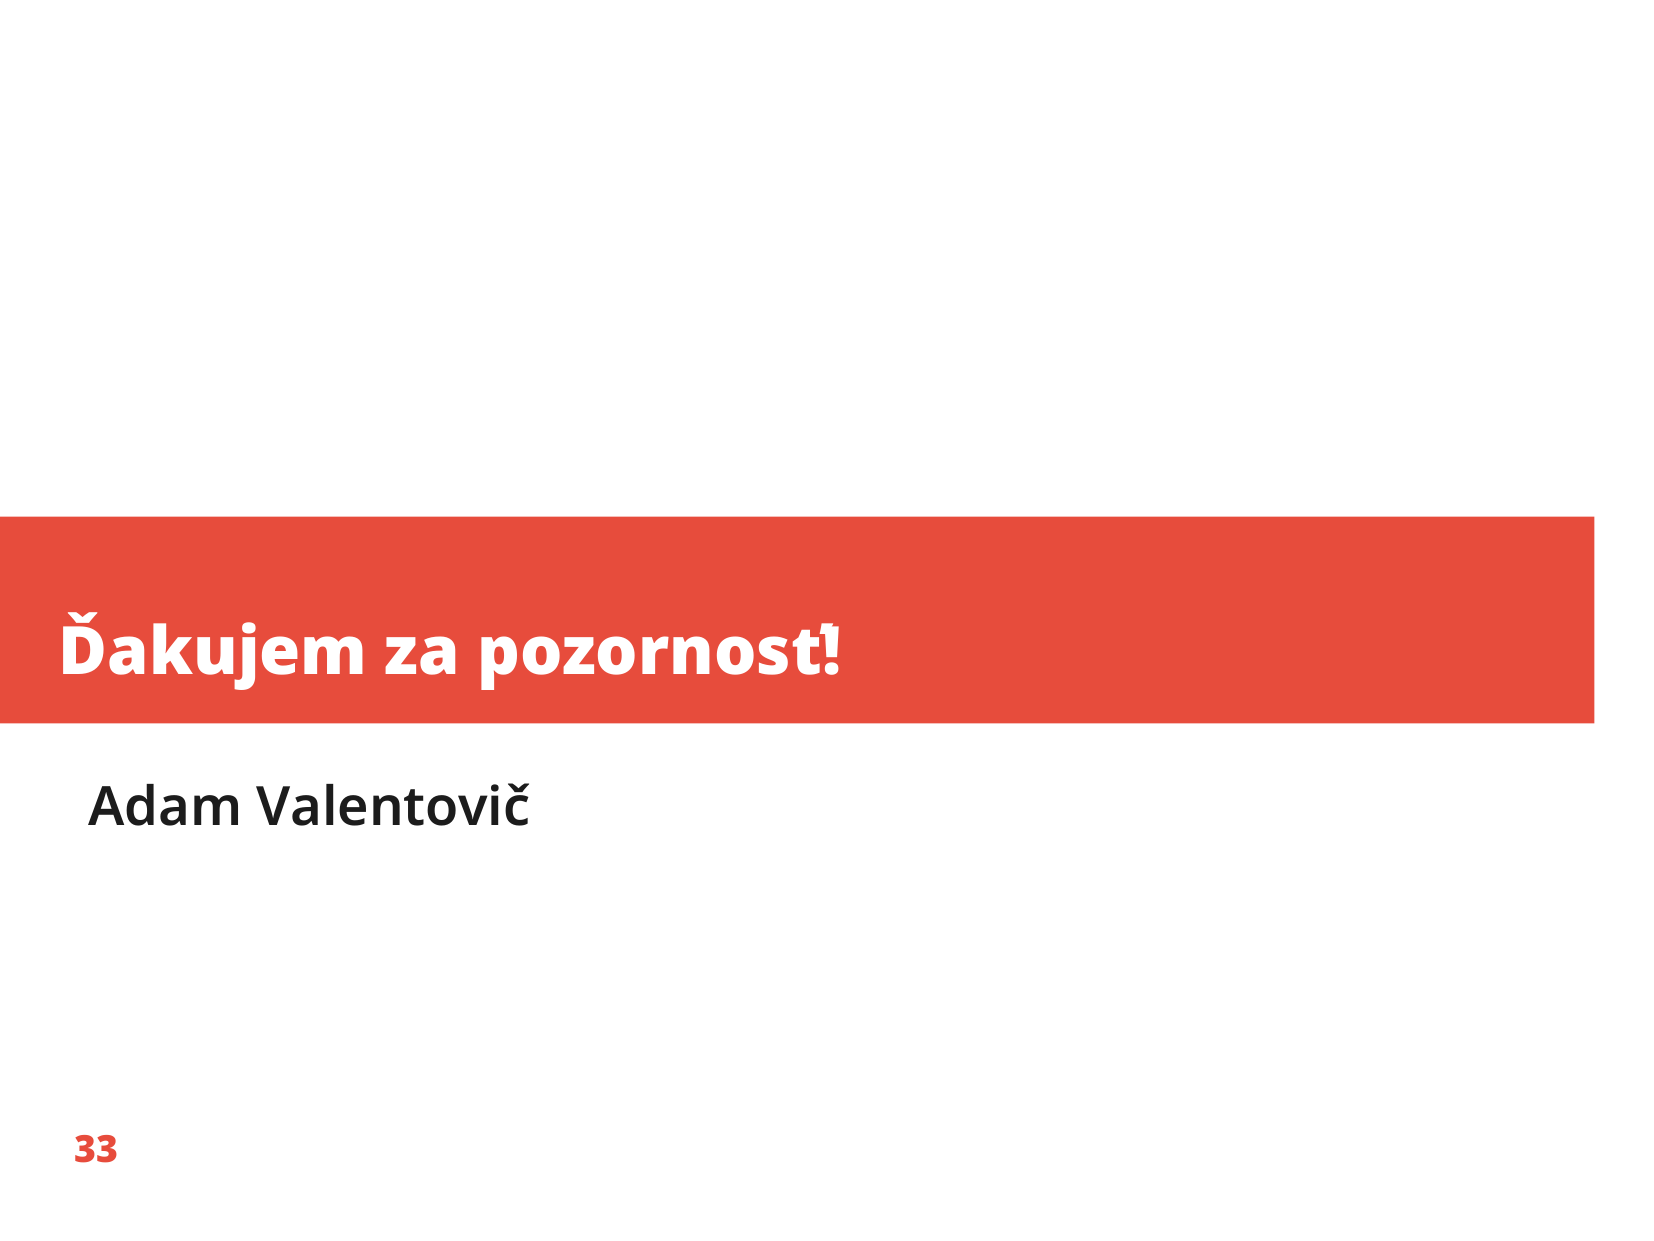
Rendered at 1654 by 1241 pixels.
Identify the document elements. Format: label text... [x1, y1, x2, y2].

list Adam Valentovič [88, 767, 1595, 1182]
title Ďakujem za pozornosť! [59, 546, 1595, 694]
